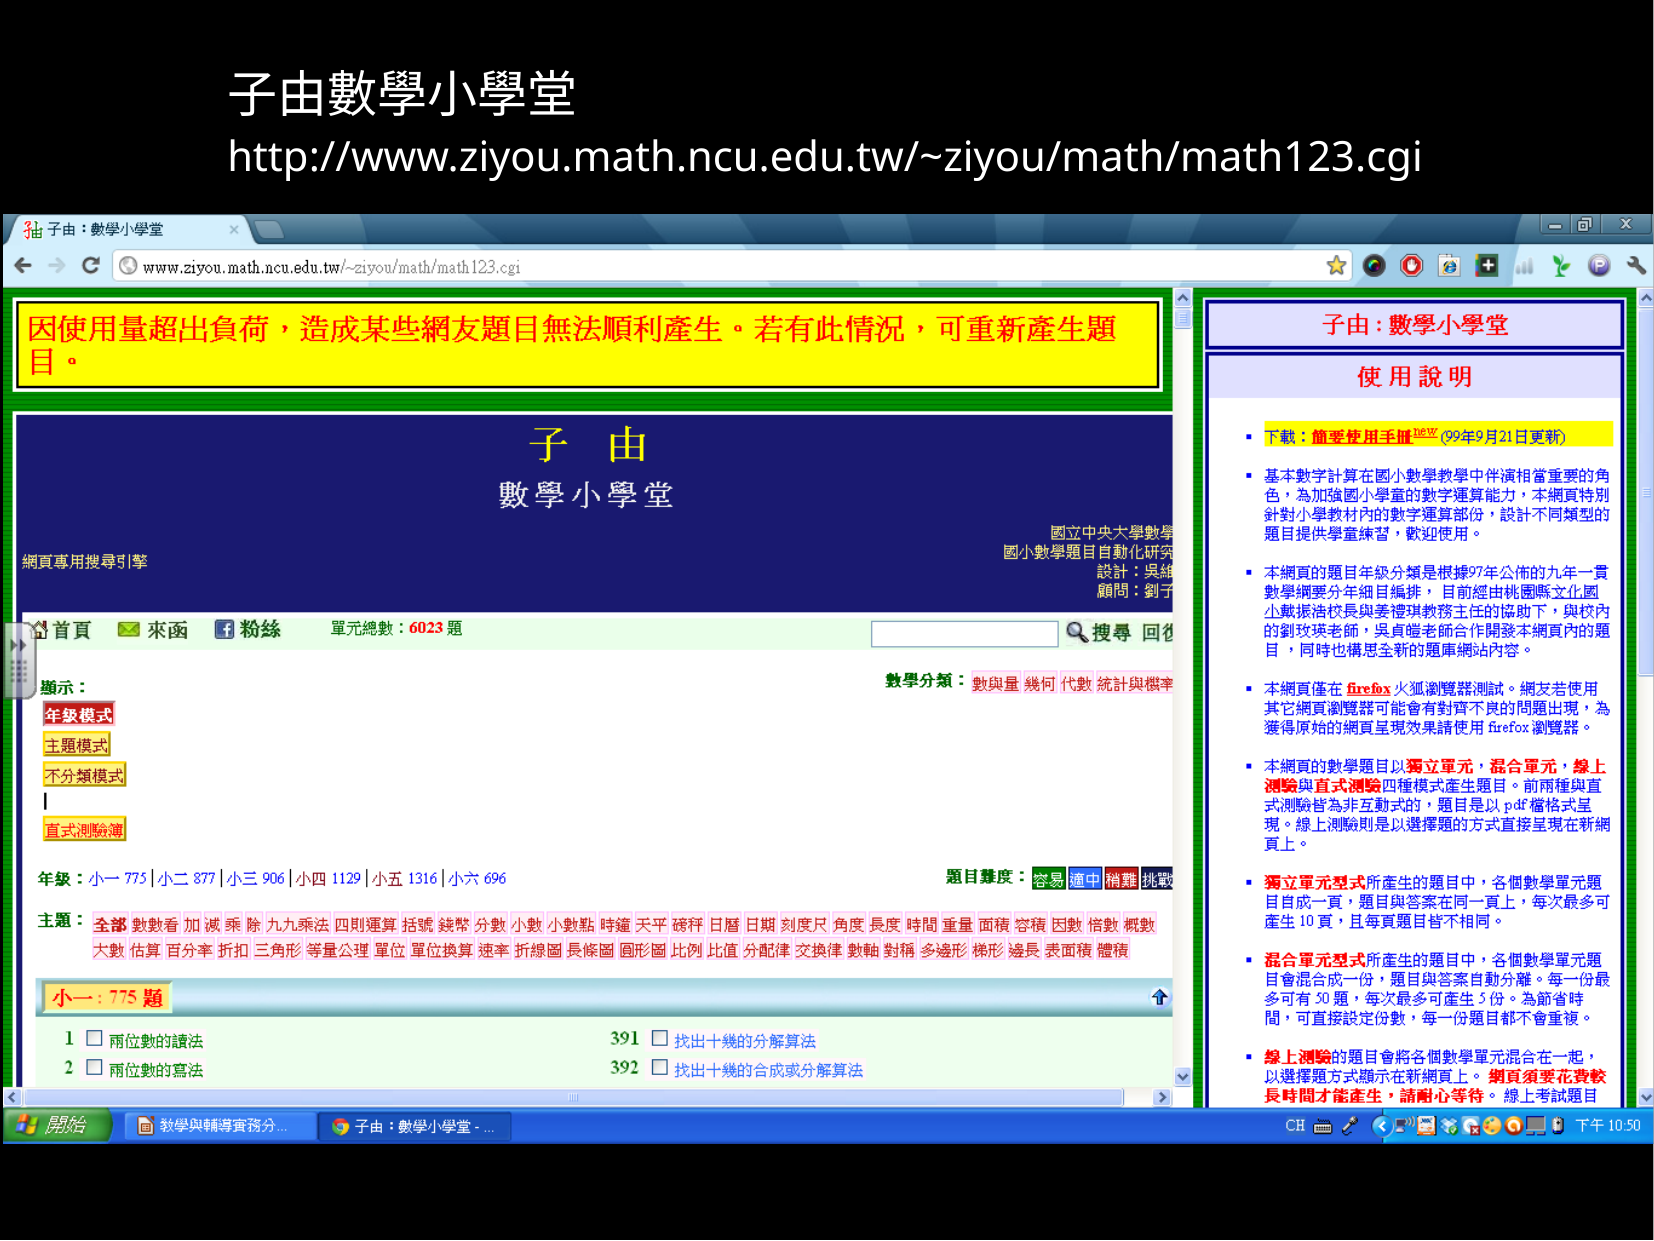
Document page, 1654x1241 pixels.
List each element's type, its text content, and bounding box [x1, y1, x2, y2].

picture [3, 214, 1654, 1144]
text_box 子由數學小學堂 http://www.ziyou.math.ncu.edu.tw/~ziyou/math/math123.cgi [212, 47, 1583, 154]
